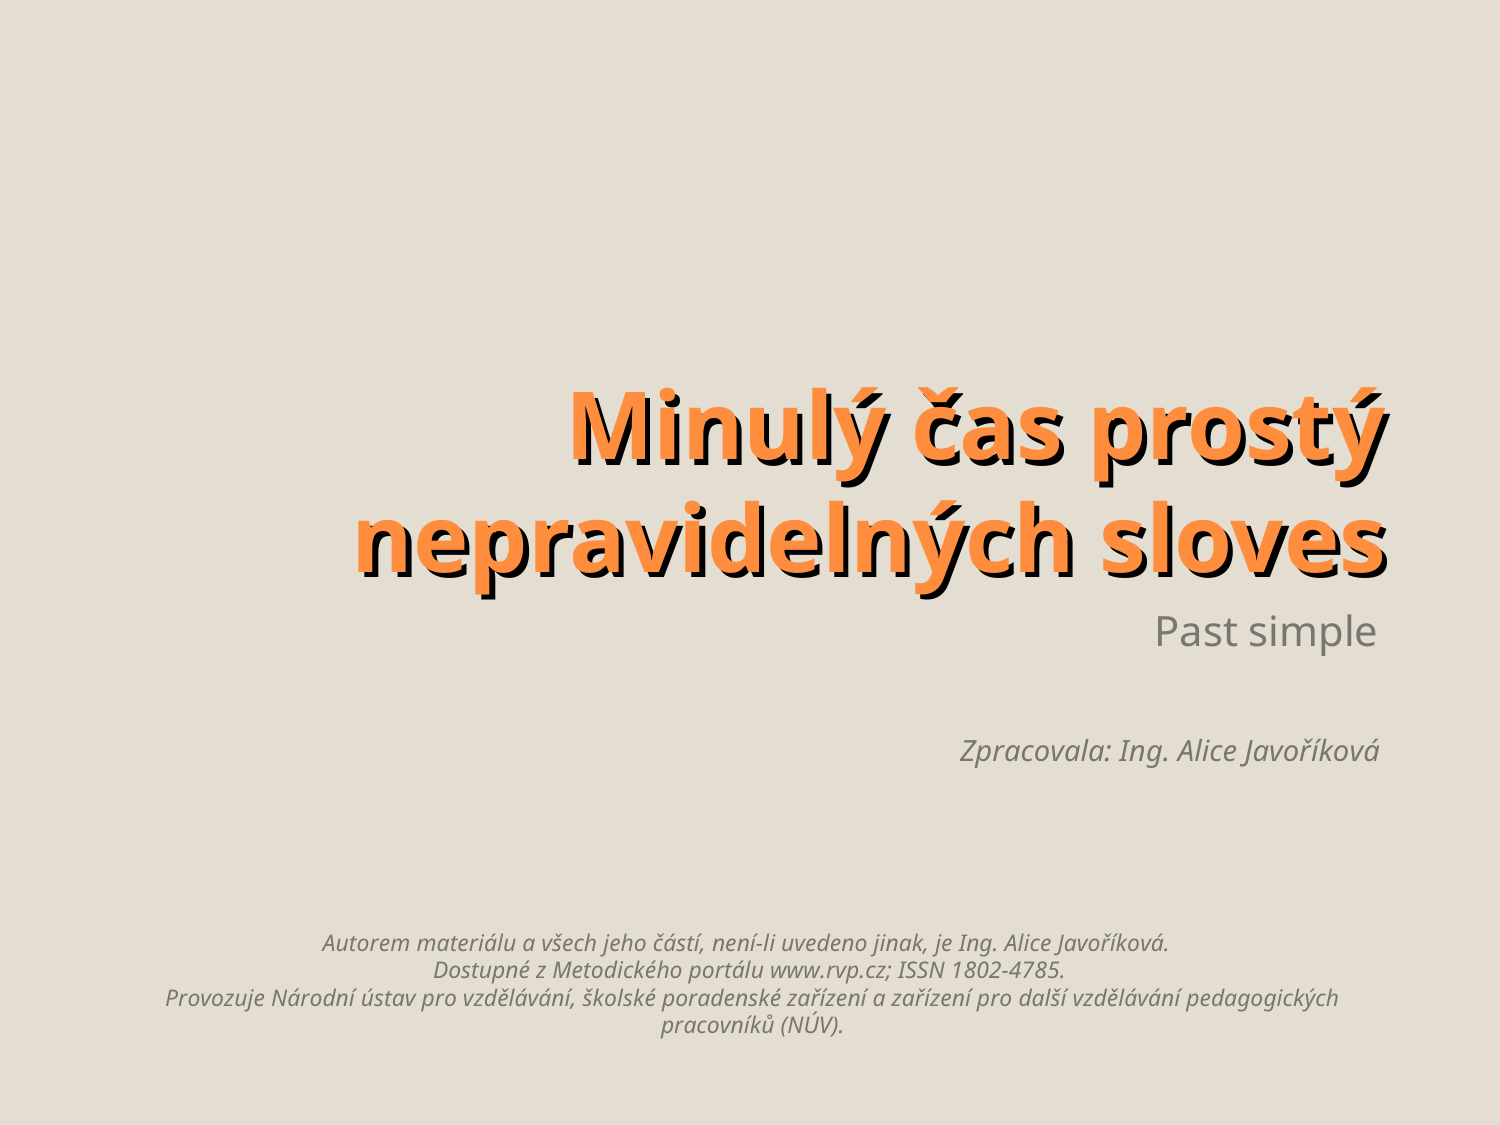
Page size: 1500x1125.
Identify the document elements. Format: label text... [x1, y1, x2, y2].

text_box Autorem materiálu a všech jeho částí, není-li uvedeno jinak, je Ing. Alice Javoříková. Dostupné z Metodického portálu www.rvp.cz; ISSN 1802-4785. Provozuje Národní ústav pro vzdělávání, školské poradenské zařízení a zařízení pro další vzdělávání pedagogických pracovníků (NÚV). [129, 920, 1371, 1046]
text_box Past simple [118, 604, 1394, 755]
title Minulý čas prostý nepravidelných sloves [118, 298, 1394, 599]
text_box Zpracovala: Ing. Alice Javoříková [785, 724, 1396, 776]
